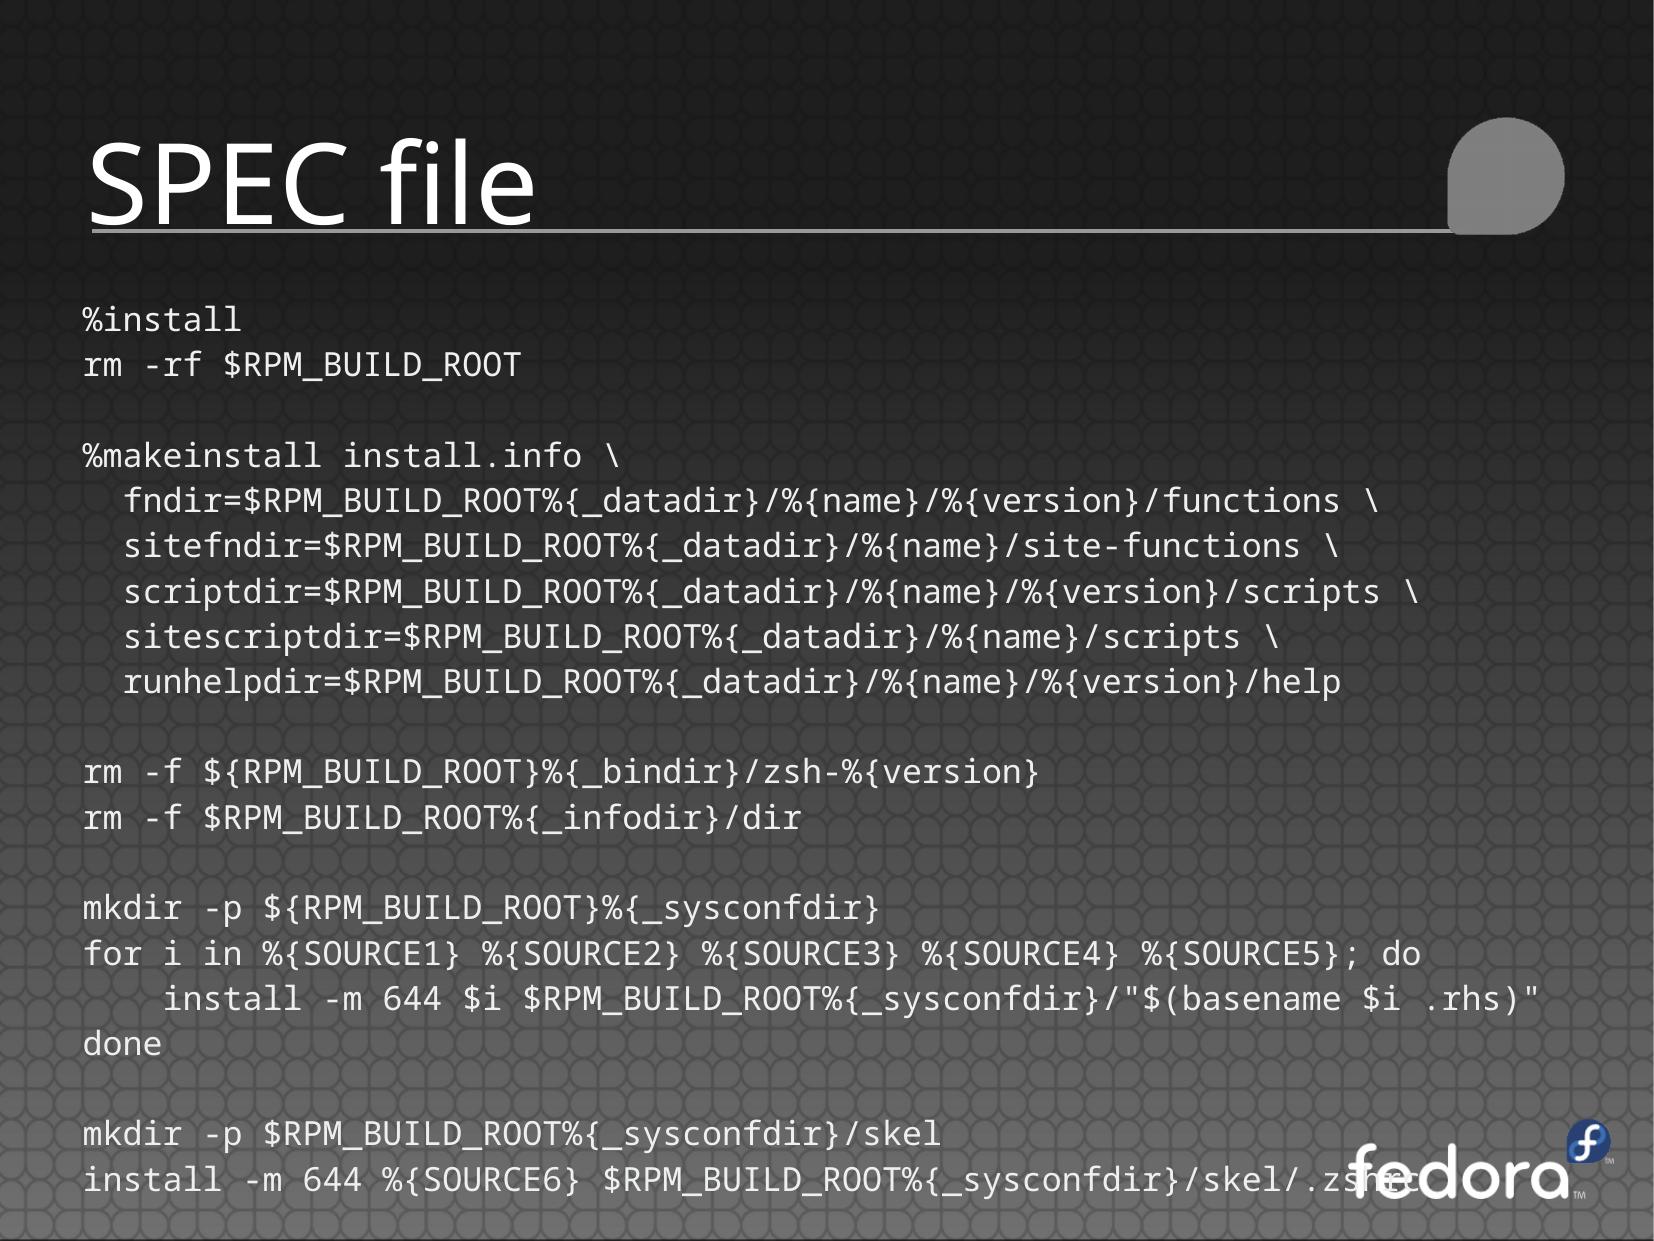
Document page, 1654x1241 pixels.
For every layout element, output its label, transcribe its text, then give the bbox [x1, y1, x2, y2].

list %install rm -rf $RPM_BUILD_ROOT %makeinstall install.info \ fndir=$RPM_BUILD_ROOT%{_datadir}/%{name}/%{version}/functions \ sitefndir=$RPM_BUILD_ROOT%{_datadir}/%{name}/site-functions \ scriptdir=$RPM_BUILD_ROOT%{_datadir}/%{name}/%{version}/scripts \ sitescriptdir=$RPM_BUILD_ROOT%{_datadir}/%{name}/scripts \ runhelpdir=$RPM_BUILD_ROOT%{_datadir}/%{name}/%{version}/help rm -f ${RPM_BUILD_ROOT}%{_bindir}/zsh-%{version} rm -f $RPM_BUILD_ROOT%{_infodir}/dir mkdir -p ${RPM_BUILD_ROOT}%{_sysconfdir} for i in %{SOURCE1} %{SOURCE2} %{SOURCE3} %{SOURCE4} %{SOURCE5}; do install -m 644 $i $RPM_BUILD_ROOT%{_sysconfdir}/"$(basename $i .rhs)" done mkdir -p $RPM_BUILD_ROOT%{_sysconfdir}/skel install -m 644 %{SOURCE6} $RPM_BUILD_ROOT%{_sysconfdir}/skel/.zshrc [82, 296, 1571, 1188]
title SPEC file [86, 112, 1576, 249]
picture [0, 0, 1654, 1241]
